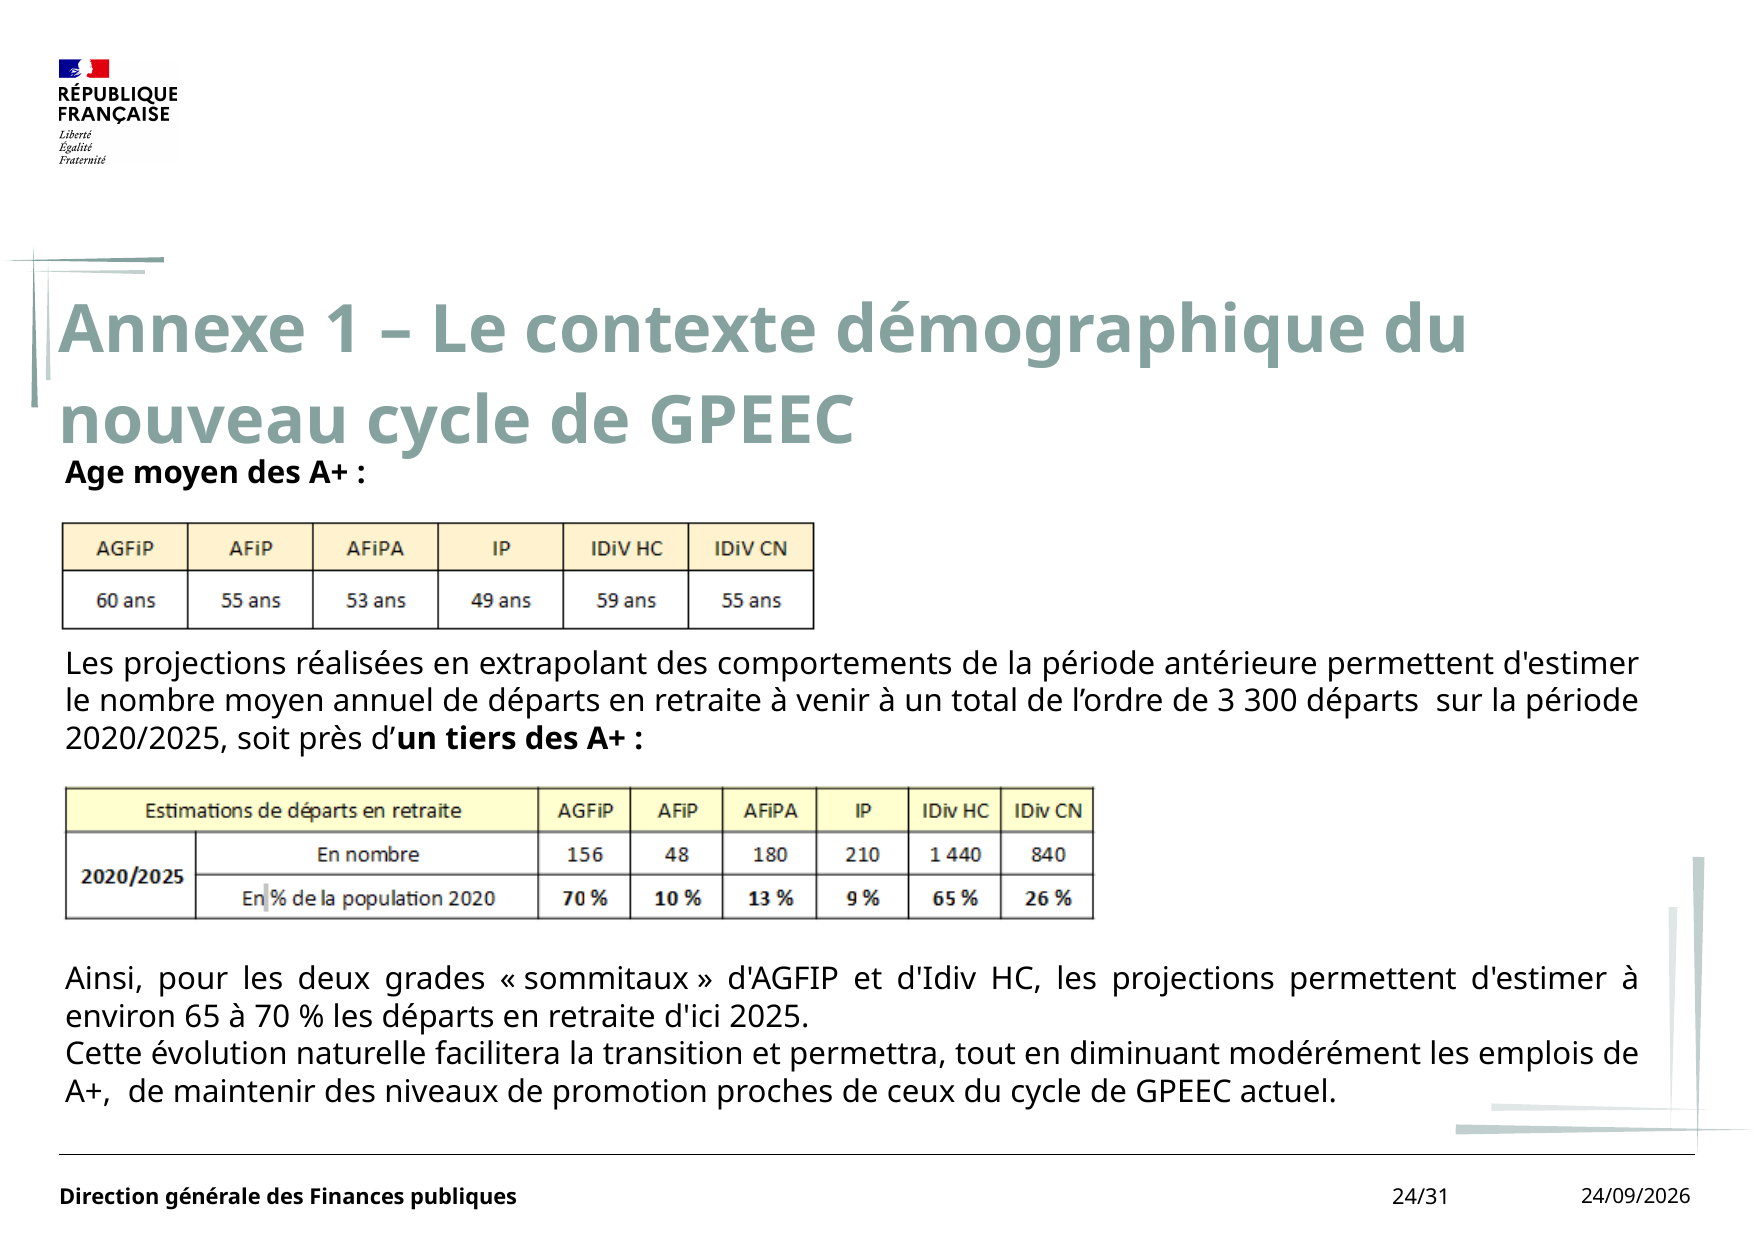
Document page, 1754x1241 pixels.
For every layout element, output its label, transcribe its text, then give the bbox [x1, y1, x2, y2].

picture [59, 59, 178, 164]
list Annexe 1 – Le contexte démographique du nouveau cycle de GPEEC [59, 281, 1677, 717]
picture [59, 510, 824, 644]
text_box Age moyen des A+ : Les projections réalisées en extrapolant des comportements de la période antérieure permettent d'estimer le nombre moyen annuel de départs en retraite à venir à un total de l’ordre de 3 300 départs sur la période 2020/2025, soit près d’un tiers des A+ : Ainsi, pour les deux grades « sommitaux » d'AGFIP et d'Idiv HC, les projections permettent d'estimer à environ 65 à 70 % les départs en retraite d'ici 2025. Cette évolution naturelle facilitera la transition et permettra, tout en diminuant modérément les emplois de A+, de maintenir des niveaux de promotion proches de ceux du cycle de GPEEC actuel. [50, 383, 1657, 1117]
picture [53, 771, 1105, 937]
